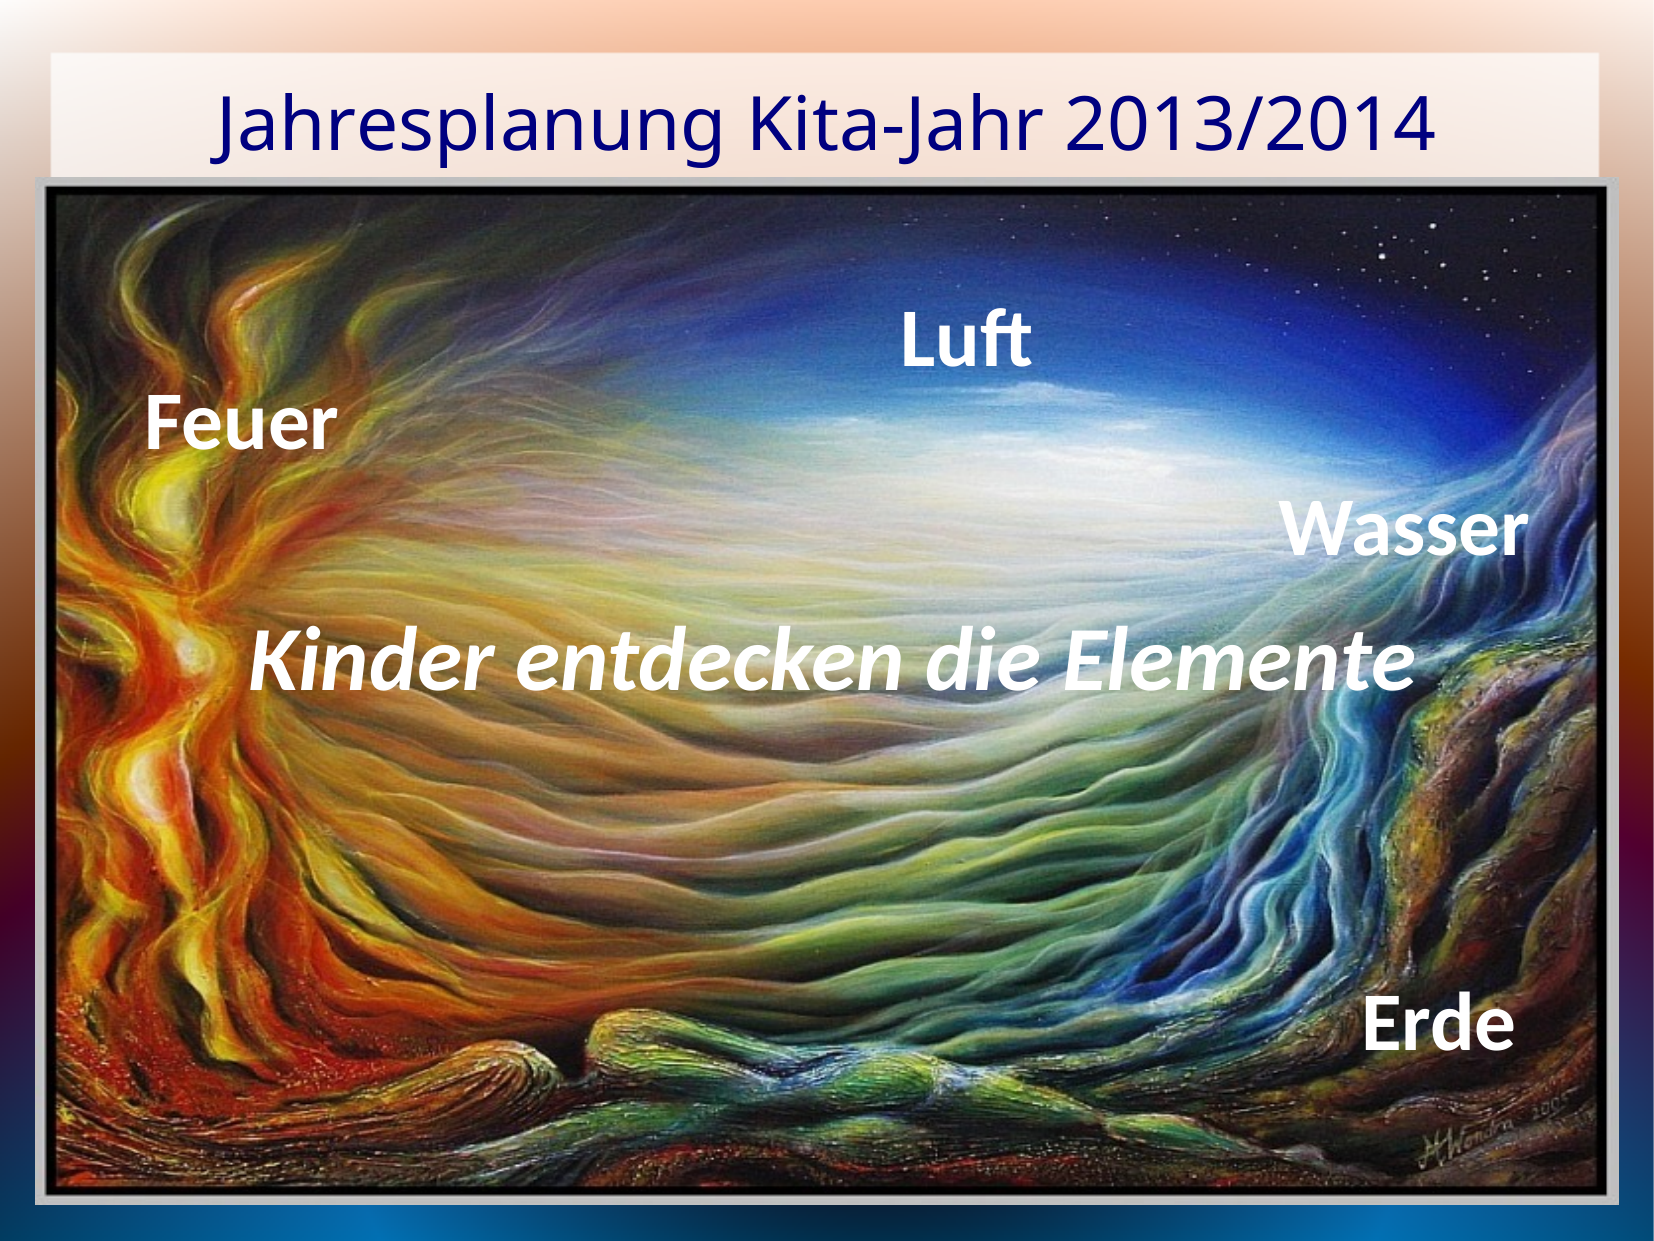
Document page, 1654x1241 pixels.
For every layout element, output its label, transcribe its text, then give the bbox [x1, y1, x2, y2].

text_box Luft [885, 297, 1063, 414]
text_box Feuer [129, 379, 662, 497]
text_box Erde [1346, 980, 1560, 1097]
text_box Kinder entdecken die Elemente [94, 614, 1571, 756]
text_box Wasser [1263, 486, 1630, 603]
title Jahresplanung Kita-Jahr 2013/2014 [82, 17, 1571, 225]
picture [0, 0, 1654, 1241]
